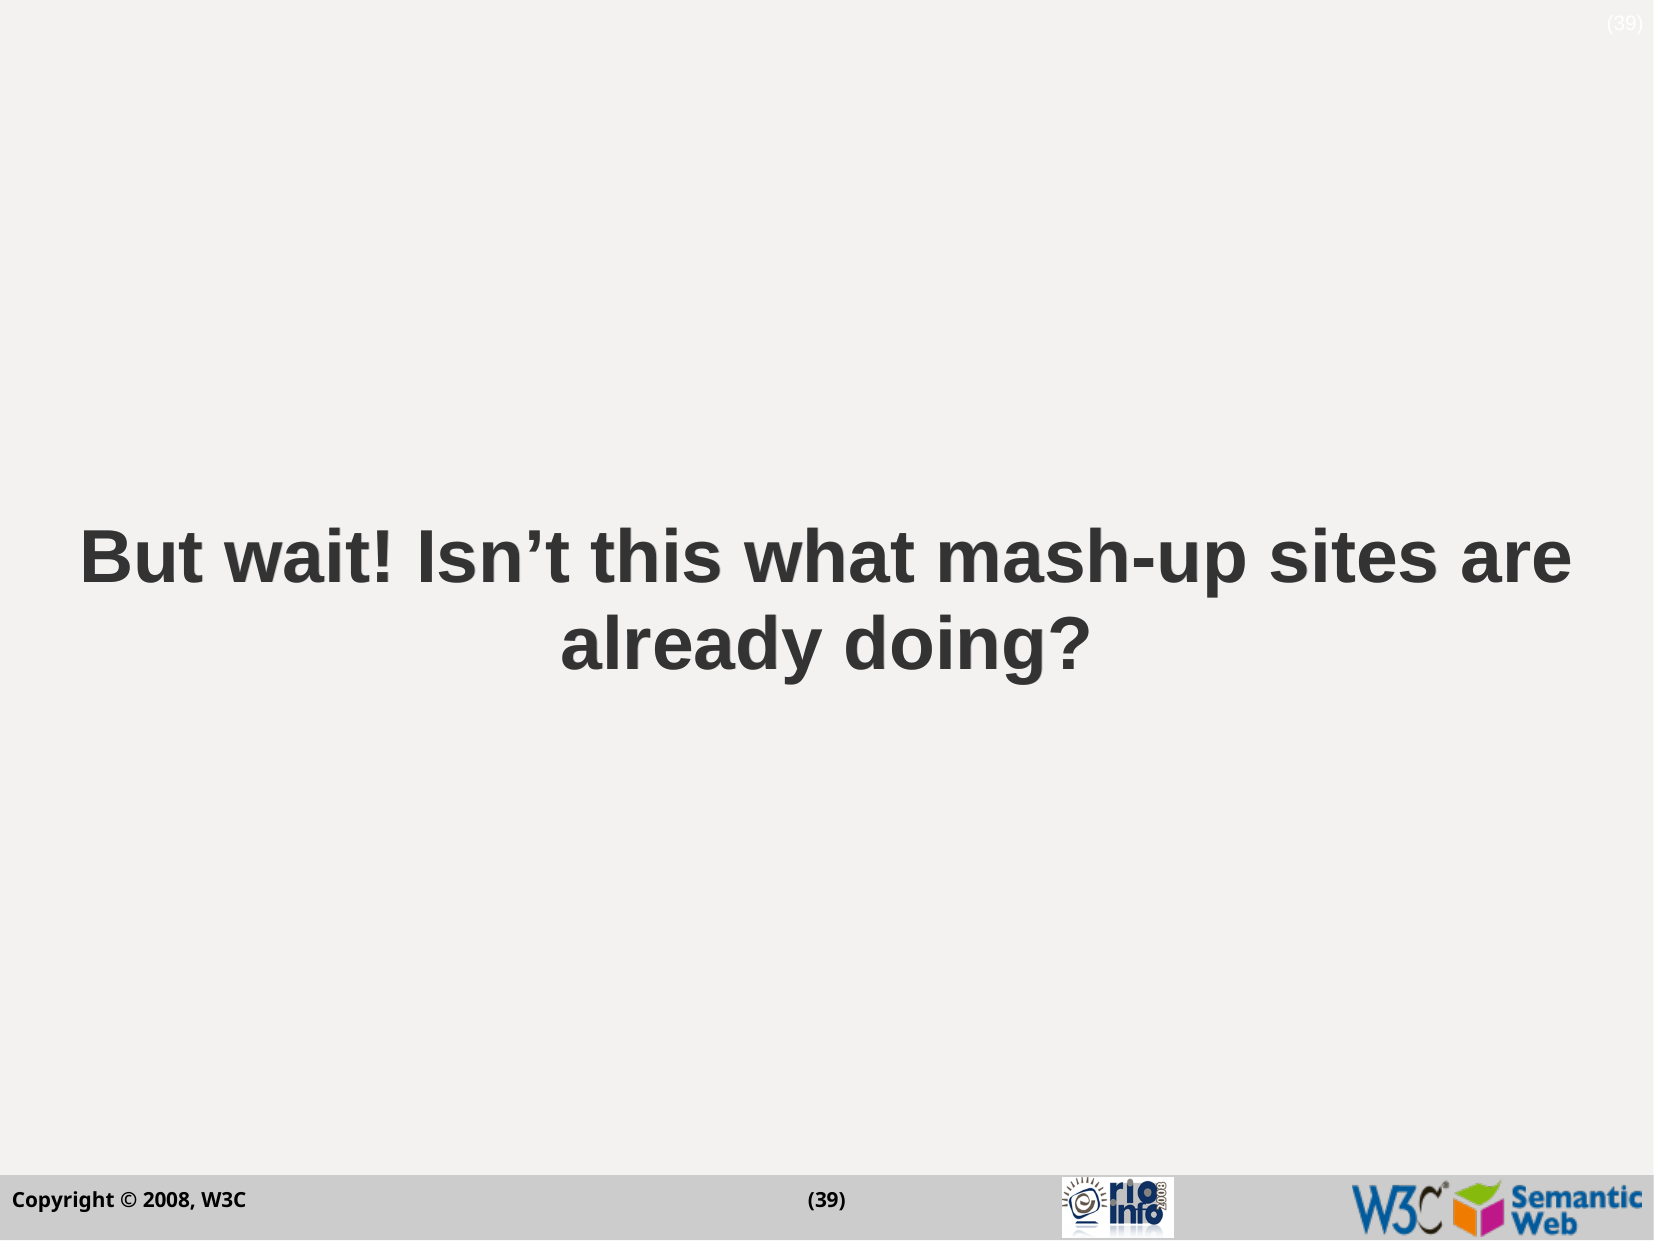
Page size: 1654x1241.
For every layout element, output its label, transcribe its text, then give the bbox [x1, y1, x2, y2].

title But wait! Isn’t this what mash-up sites are already doing? [59, 512, 1595, 684]
picture [1352, 1178, 1642, 1237]
picture [1062, 1177, 1174, 1238]
